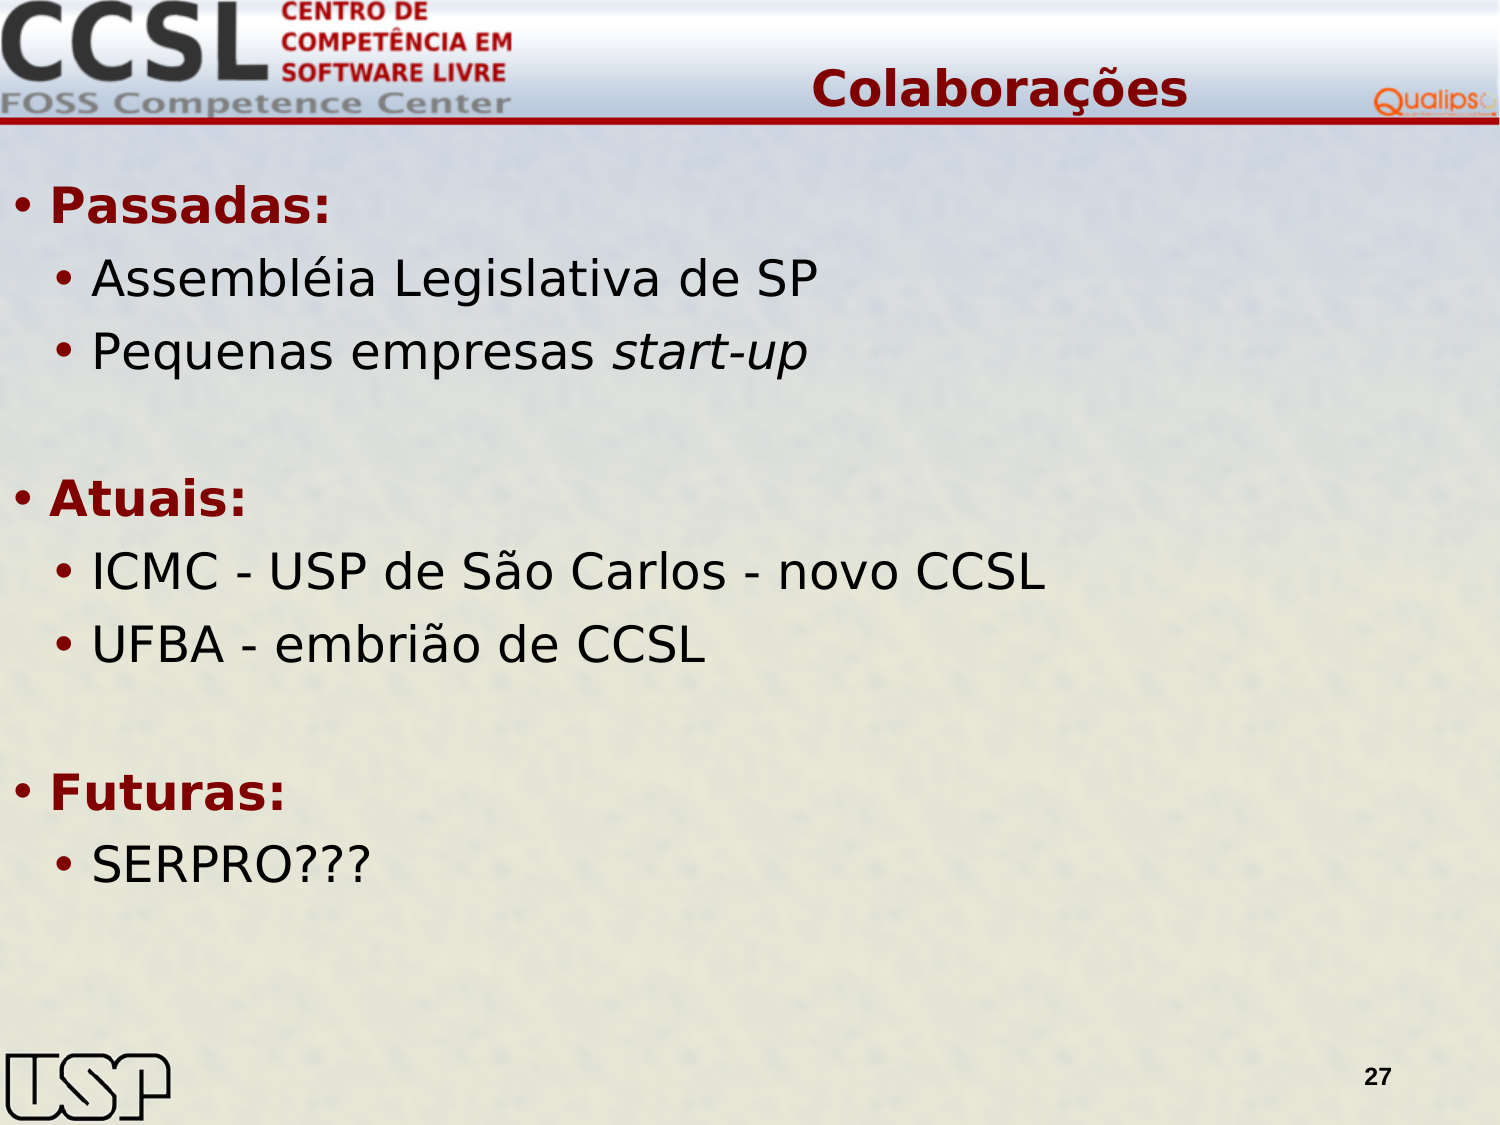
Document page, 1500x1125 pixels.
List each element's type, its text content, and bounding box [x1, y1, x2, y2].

picture [0, 0, 1500, 1125]
list Passadas: Assembléia Legislativa de SP Pequenas empresas start-up Atuais: ICMC - USP de São Carlos - novo CCSL UFBA - embrião de CCSL Futuras: SERPRO??? [8, 177, 1477, 1108]
title Colaborações [501, 7, 1500, 170]
